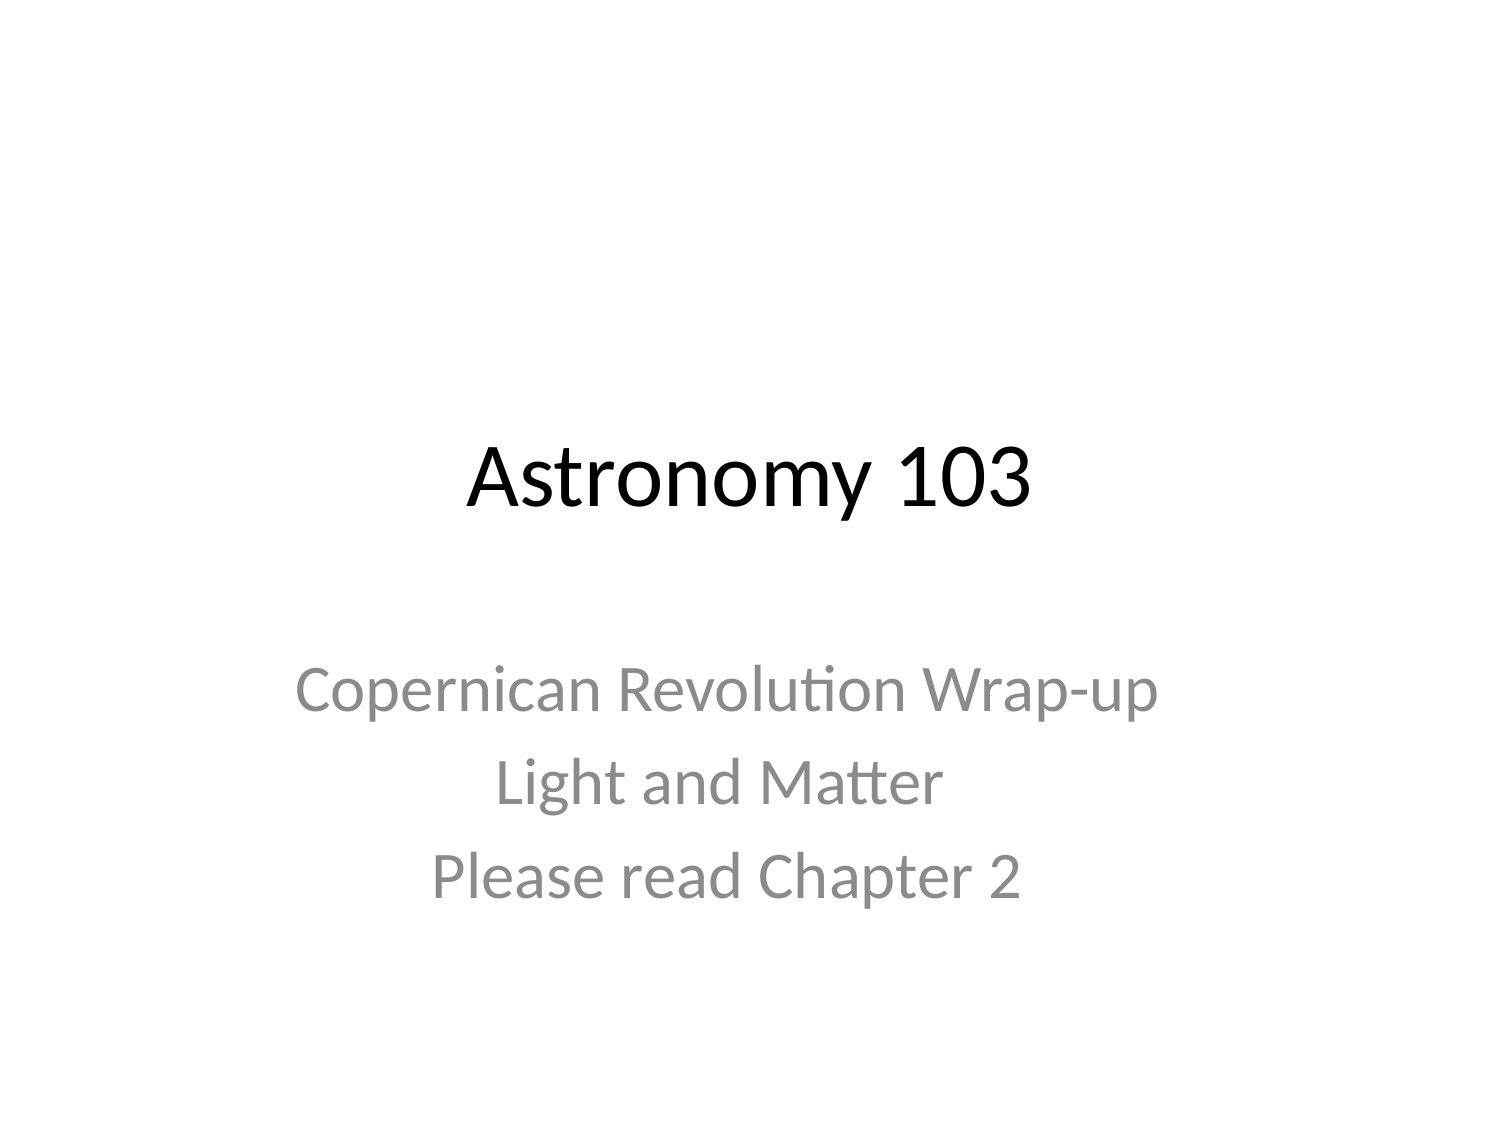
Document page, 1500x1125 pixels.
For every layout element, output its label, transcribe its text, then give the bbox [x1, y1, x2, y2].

subtitle Copernican Revolution Wrap-up Light and Matter Please read Chapter 2 [67, 637, 1388, 925]
title Astronomy 103 [112, 349, 1388, 591]
